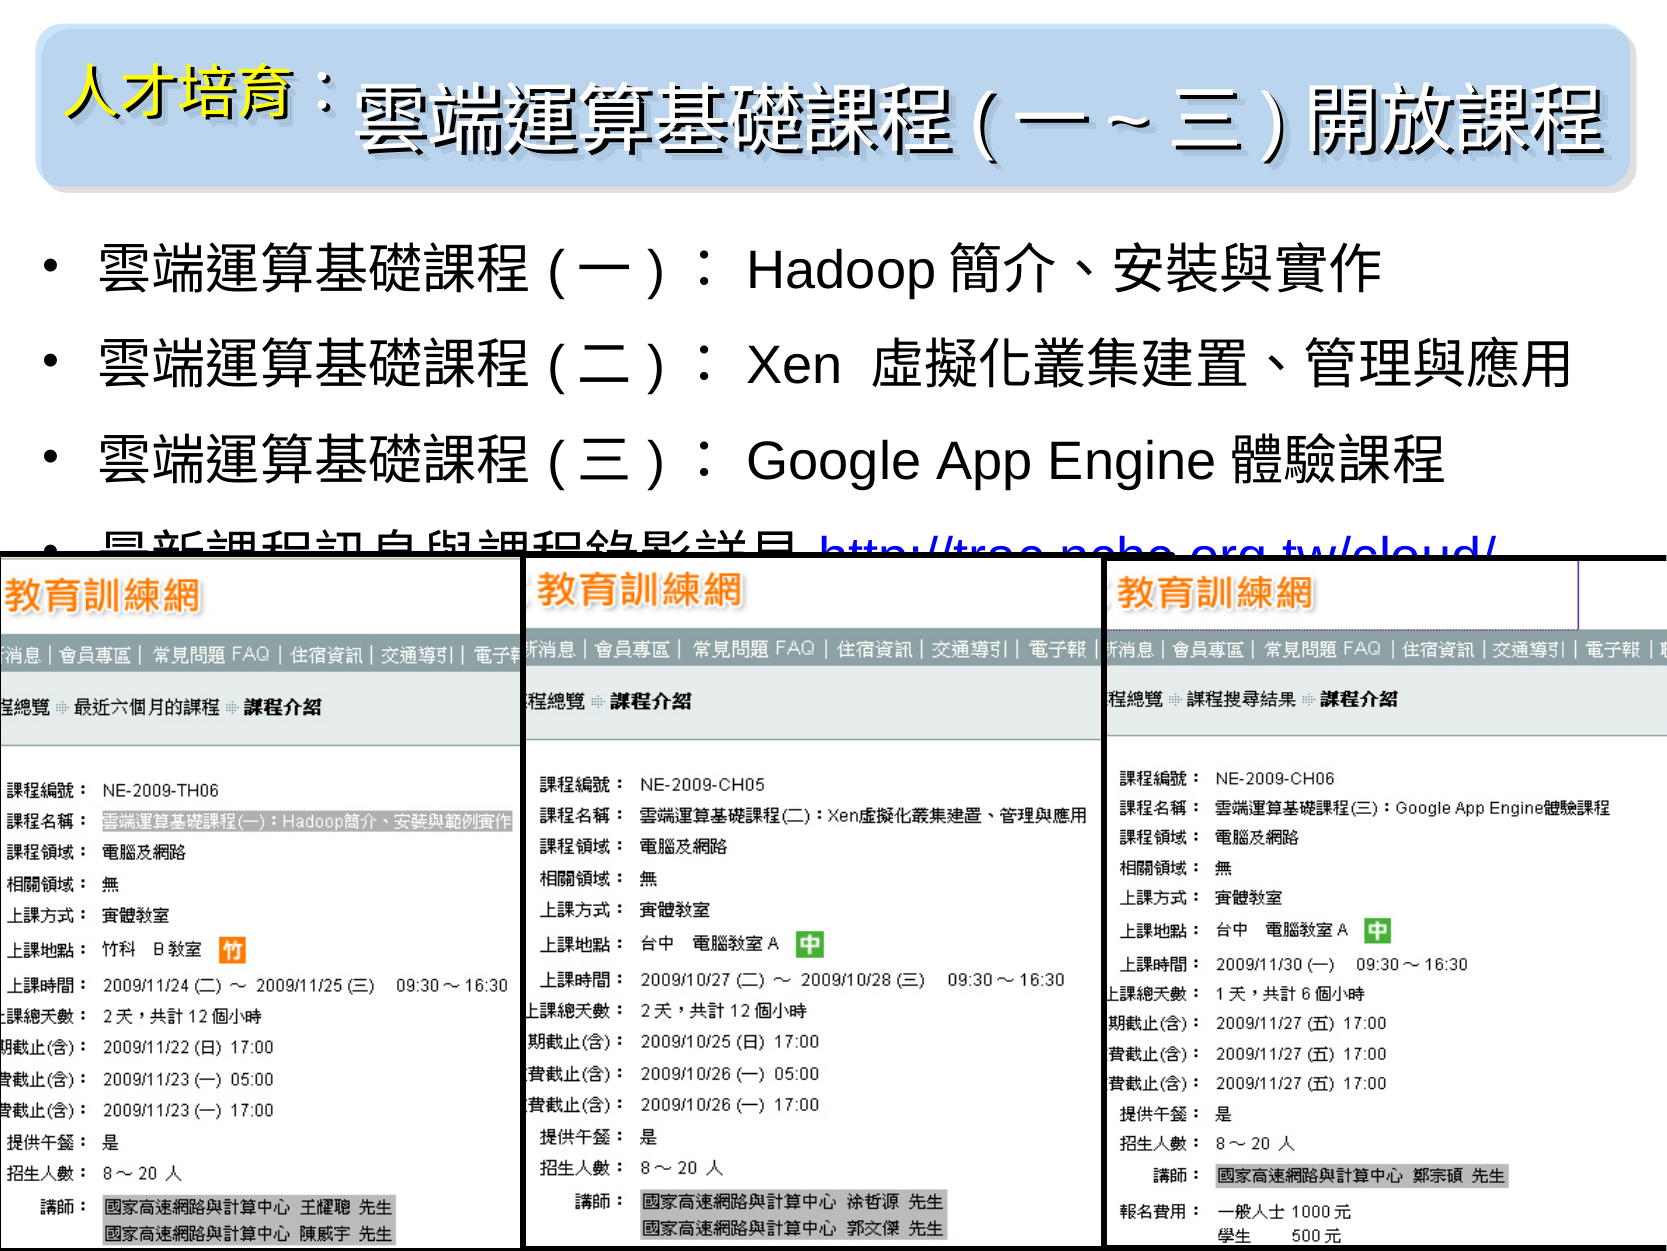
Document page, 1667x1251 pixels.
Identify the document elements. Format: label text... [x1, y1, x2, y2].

picture [0, 557, 520, 1249]
list 雲端運算基礎課程(一)：Hadoop簡介、安裝與實作 雲端運算基礎課程(二)：Xen 虛擬化叢集建置、管理與應用 雲端運算基礎課程(三)：Google App Engine體驗課程 最新課程訊息與課程錄影詳見http://trac.nchc.org.tw/cloud/ [41, 225, 1625, 536]
text_box 人才培育：雲端運算基礎課程(一~三)開放課程 [35, 23, 1630, 187]
picture [1106, 561, 1667, 1246]
picture [525, 558, 1101, 1247]
